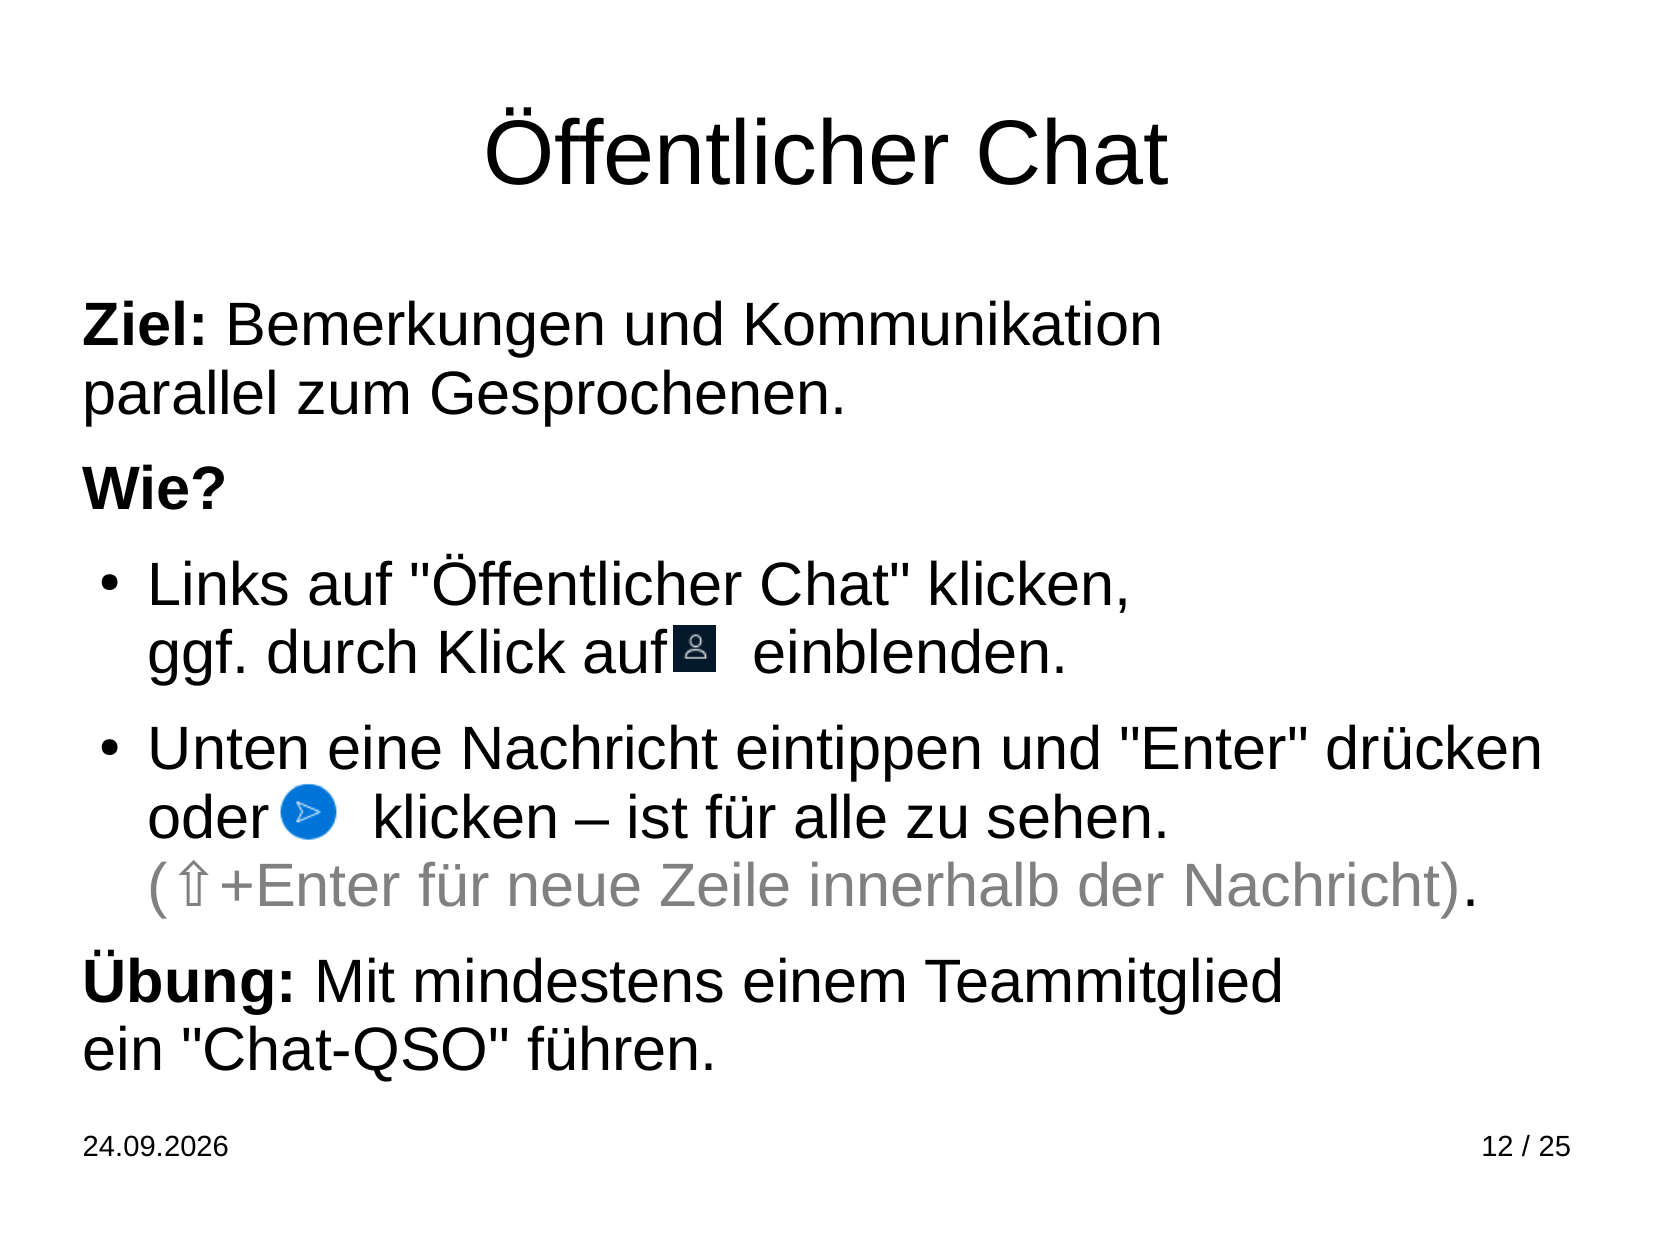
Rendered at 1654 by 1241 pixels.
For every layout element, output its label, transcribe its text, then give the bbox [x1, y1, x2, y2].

title Öffentlicher Chat [82, 49, 1571, 257]
picture [273, 775, 343, 851]
picture [673, 625, 716, 672]
list Ziel: Bemerkungen und Kommunikation parallel zum Gesprochenen. Wie? Links auf "Öffentlicher Chat" klicken, ggf. durch Klick auf einblenden. Unten eine Nachricht eintippen und "Enter" drücken oder klicken – ist für alle zu sehen. (⇧+Enter für neue Zeile innerhalb der Nachricht). Übung: Mit mindestens einem Teammitglied ein "Chat-QSO" führen. [82, 290, 1571, 1099]
